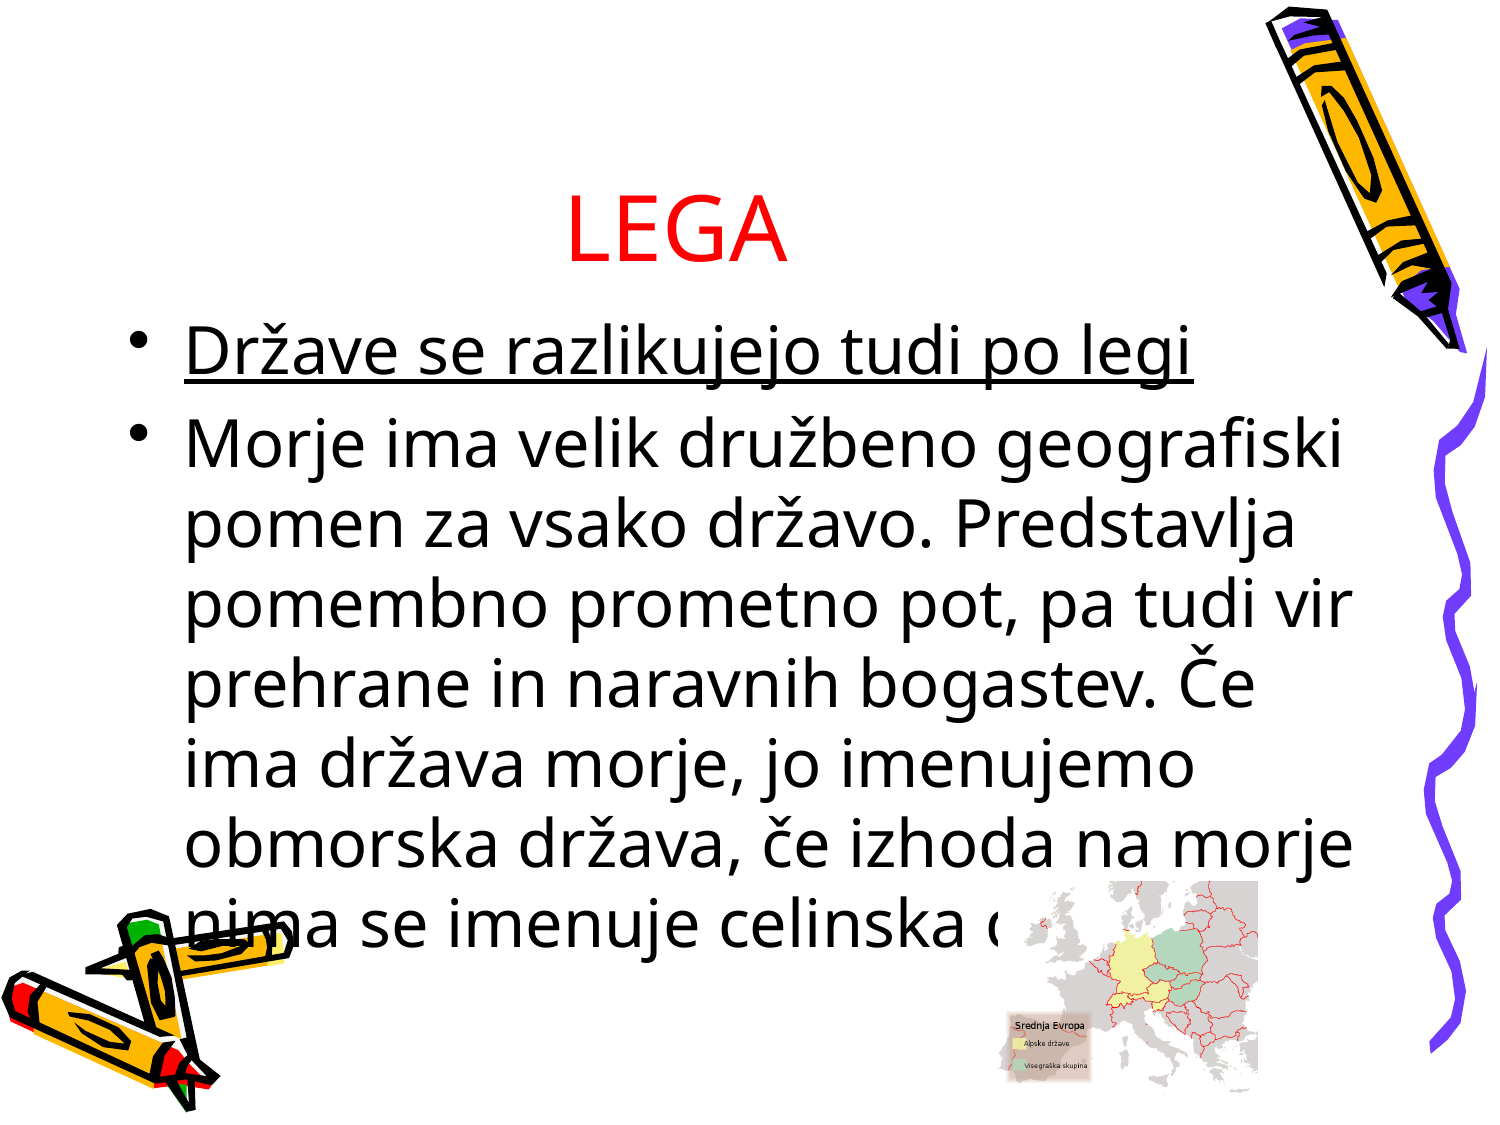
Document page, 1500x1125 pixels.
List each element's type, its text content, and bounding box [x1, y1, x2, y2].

list Države se razlikujejo tudi po legi Morje ima velik družbeno geografiski pomen za vsako državo. Predstavlja pomembno prometno pot, pa tudi vir prehrane in naravnih bogastev. Če ima država morje, jo imenujemo obmorska država, če izhoda na morje nima se imenuje celinska država. [112, 299, 1375, 900]
picture [998, 881, 1258, 1098]
title LEGA [112, 24, 1240, 288]
